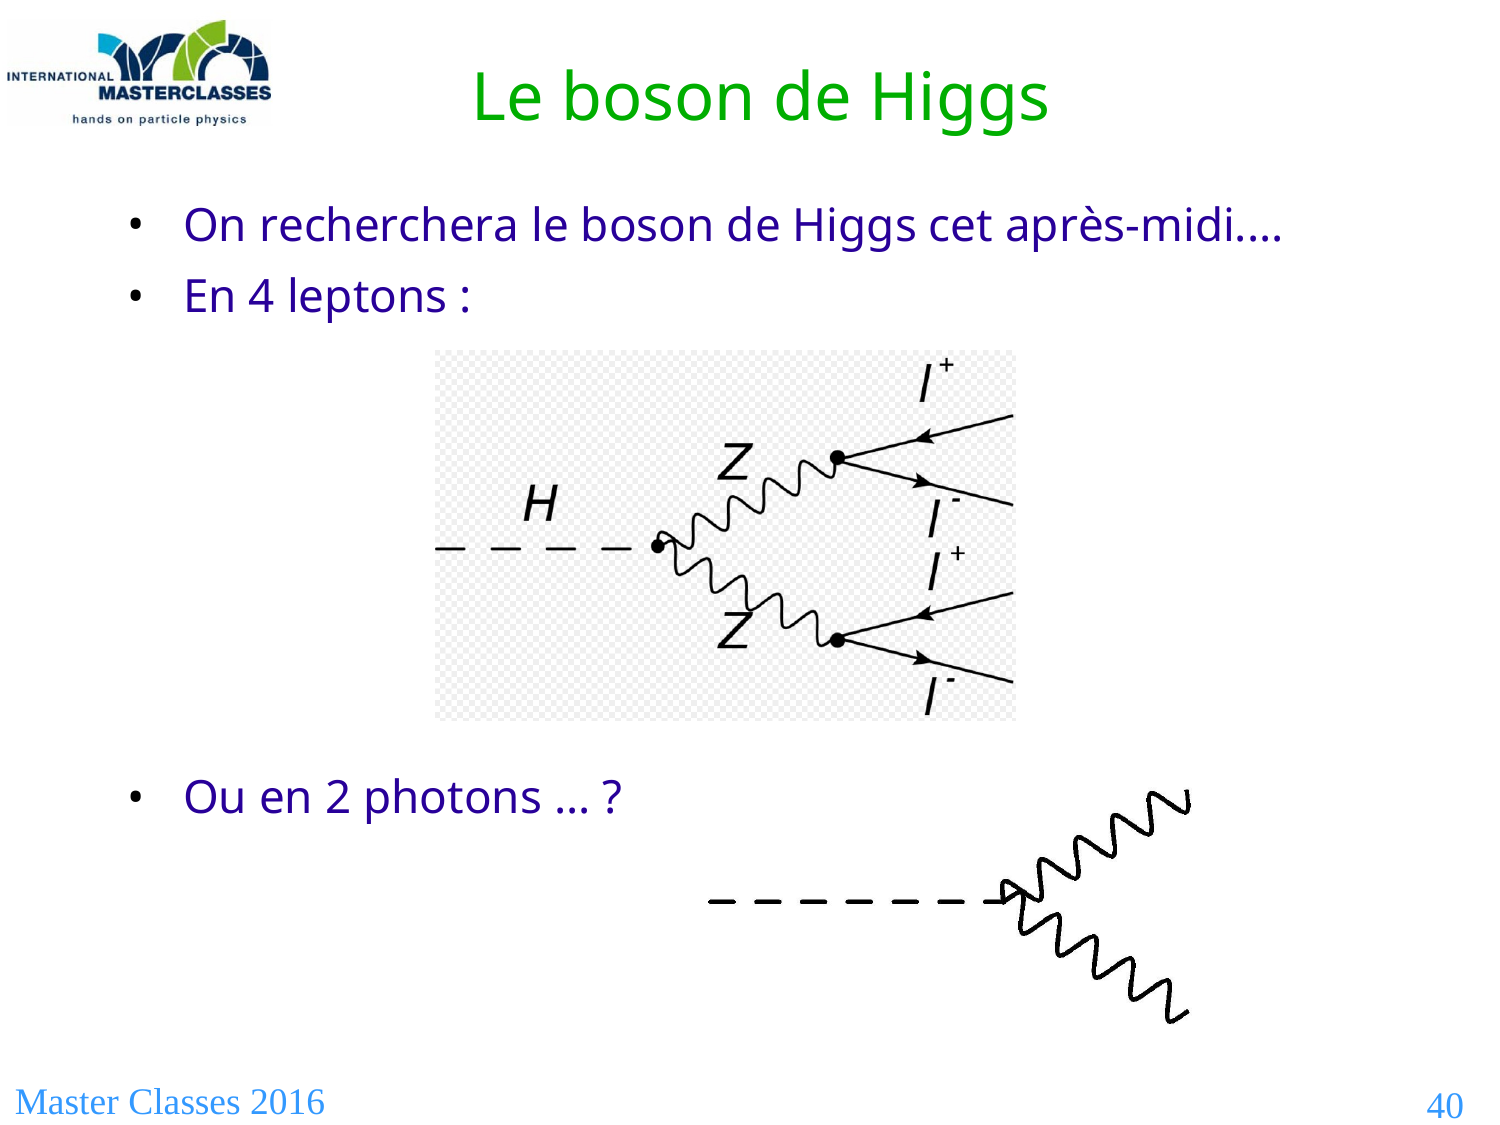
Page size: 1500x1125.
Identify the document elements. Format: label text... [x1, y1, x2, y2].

picture [708, 787, 1196, 1028]
list On recherchera le boson de Higgs cet après-midi.... En 4 leptons : Ou en 2 photons ... ? [112, 187, 1388, 978]
picture [2, 10, 259, 130]
title Le boson de Higgs [259, 0, 1263, 187]
picture [435, 350, 1016, 721]
